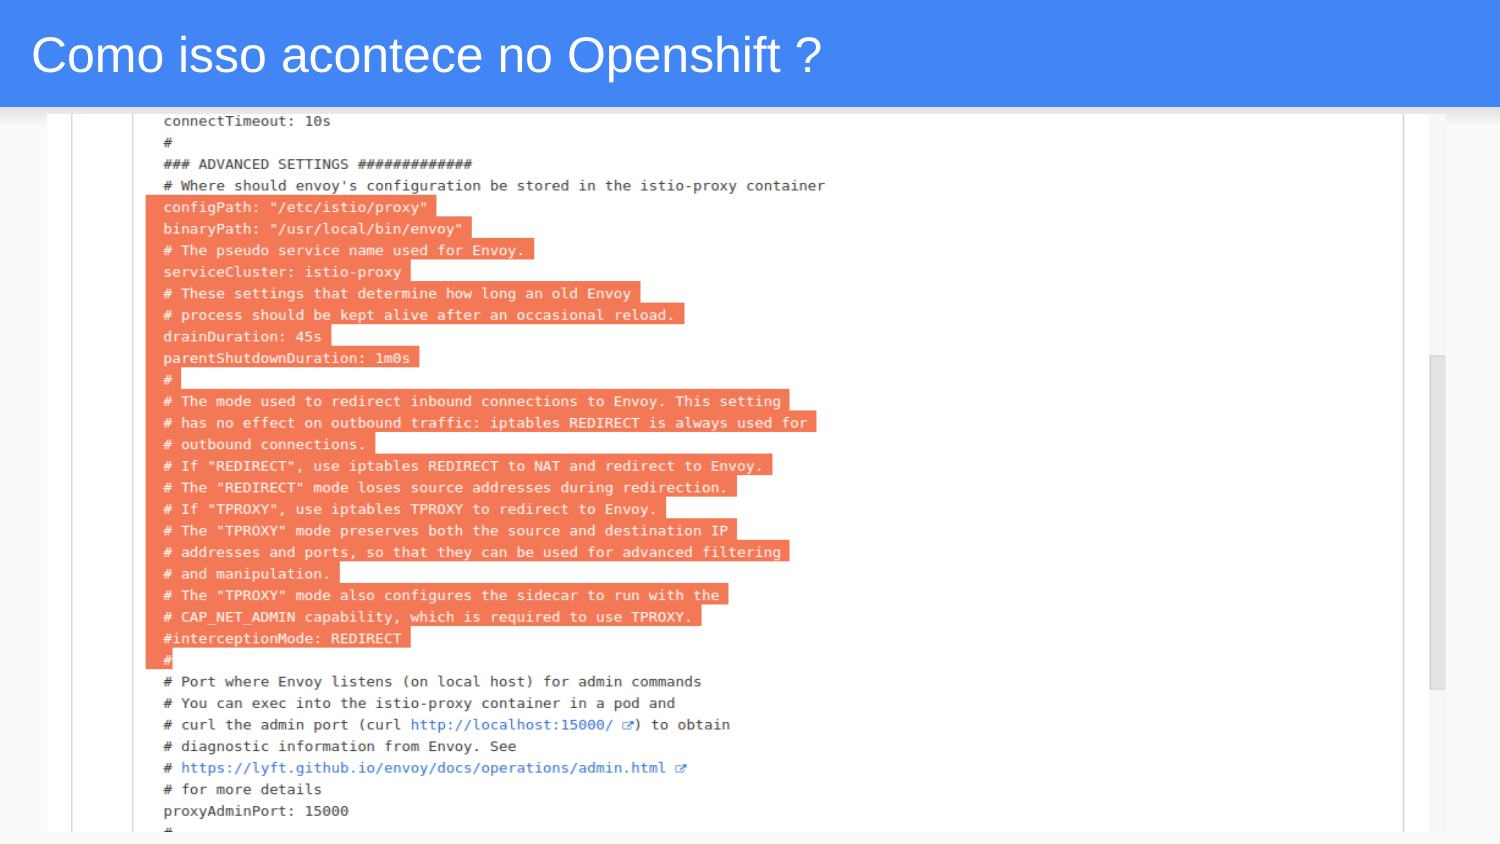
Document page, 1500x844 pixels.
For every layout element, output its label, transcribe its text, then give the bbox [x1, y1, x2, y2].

title Como isso acontece no Openshift ? [16, 2, 1464, 102]
picture [47, 114, 1447, 832]
